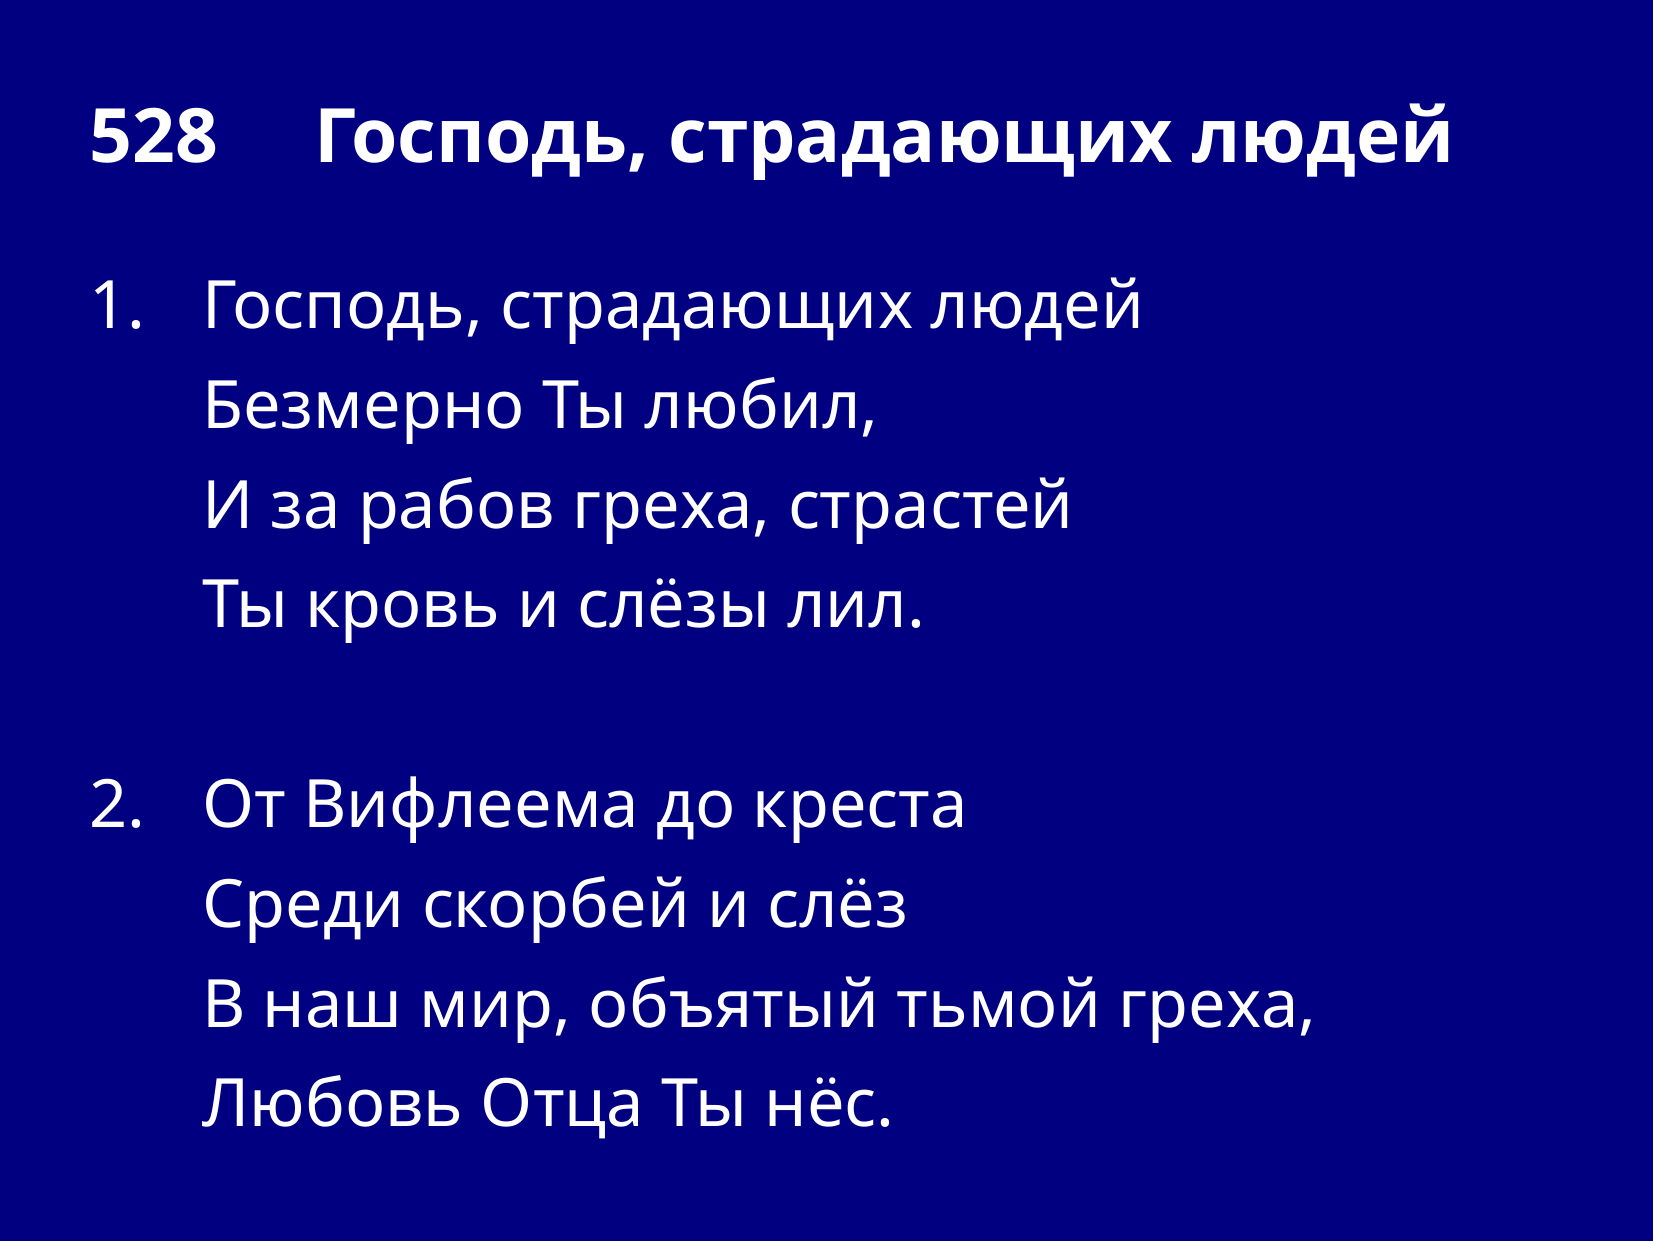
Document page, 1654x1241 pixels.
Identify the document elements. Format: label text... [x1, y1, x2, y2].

text_box 528 Господь, страдающих людей [75, 75, 1653, 188]
text_box 1. Господь, страдающих людей Безмерно Ты любил, И за рабов греха, страстей Ты кровь и слёзы лил. 2. От Вифлеема до креста Среди скорбей и слёз В наш мир, объятый тьмой греха, Любовь Отца Ты нёс. [75, 188, 1576, 1163]
